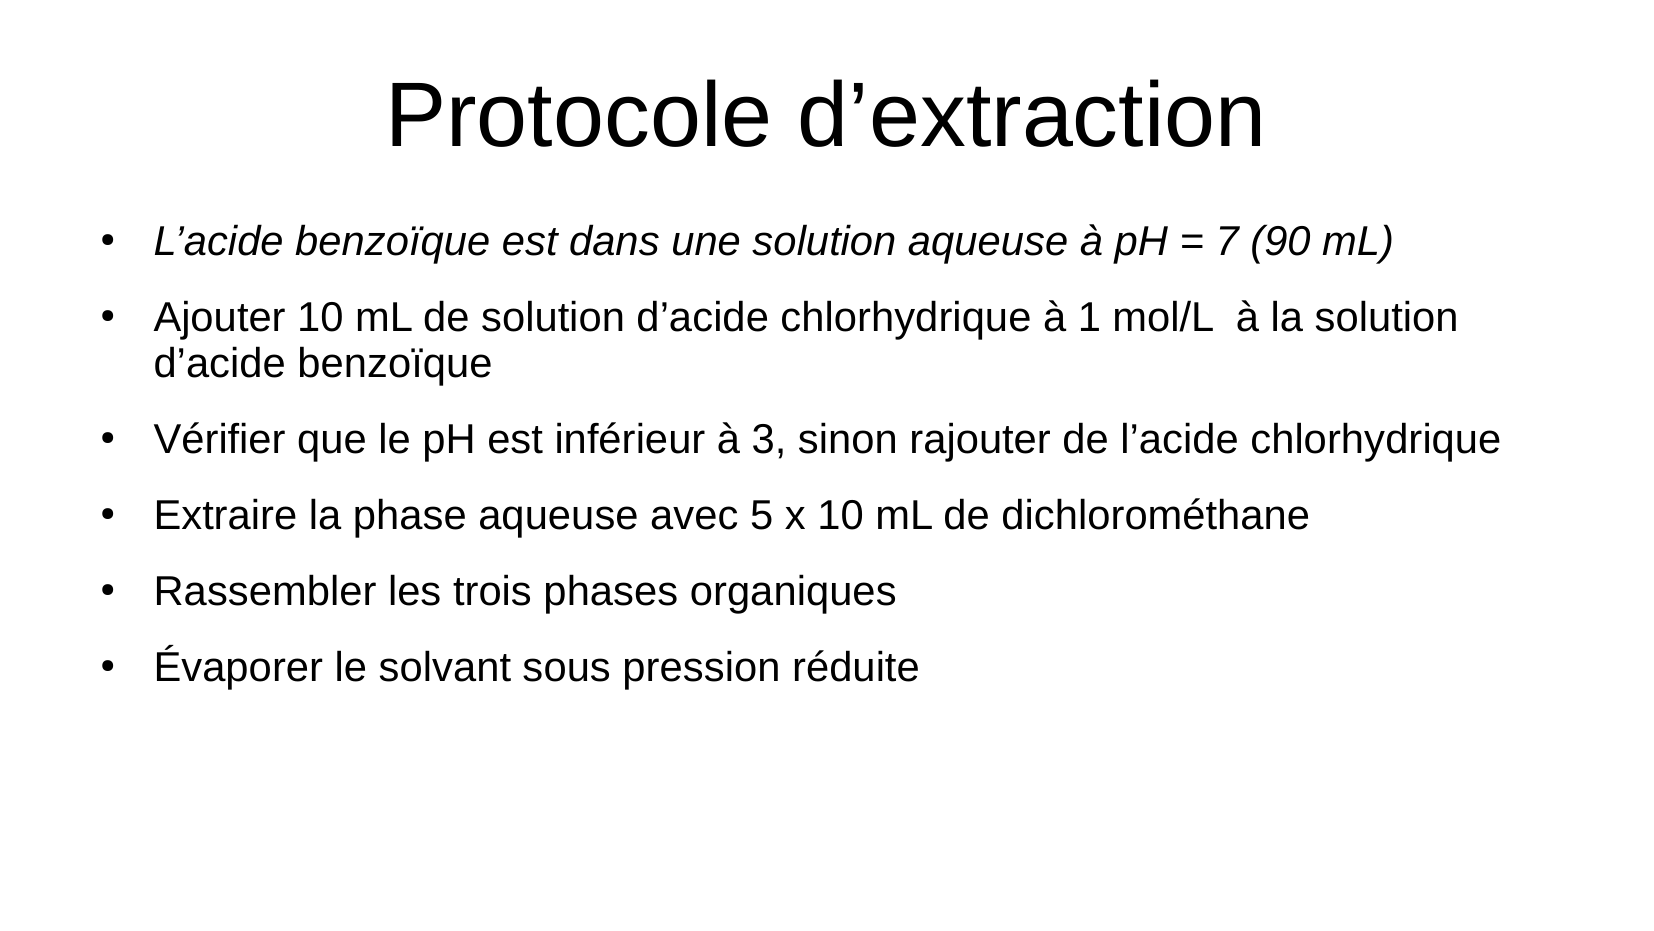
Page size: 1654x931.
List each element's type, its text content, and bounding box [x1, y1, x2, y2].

title Protocole d’extraction [82, 37, 1571, 193]
list L’acide benzoïque est dans une solution aqueuse à pH = 7 (90 mL) Ajouter 10 mL de solution d’acide chlorhydrique à 1 mol/L à la solution d’acide benzoïque Vérifier que le pH est inférieur à 3, sinon rajouter de l’acide chlorhydrique Extraire la phase aqueuse avec 5 x 10 mL de dichlorométhane Rassembler les trois phases organiques Évaporer le solvant sous pression réduite [82, 217, 1571, 758]
